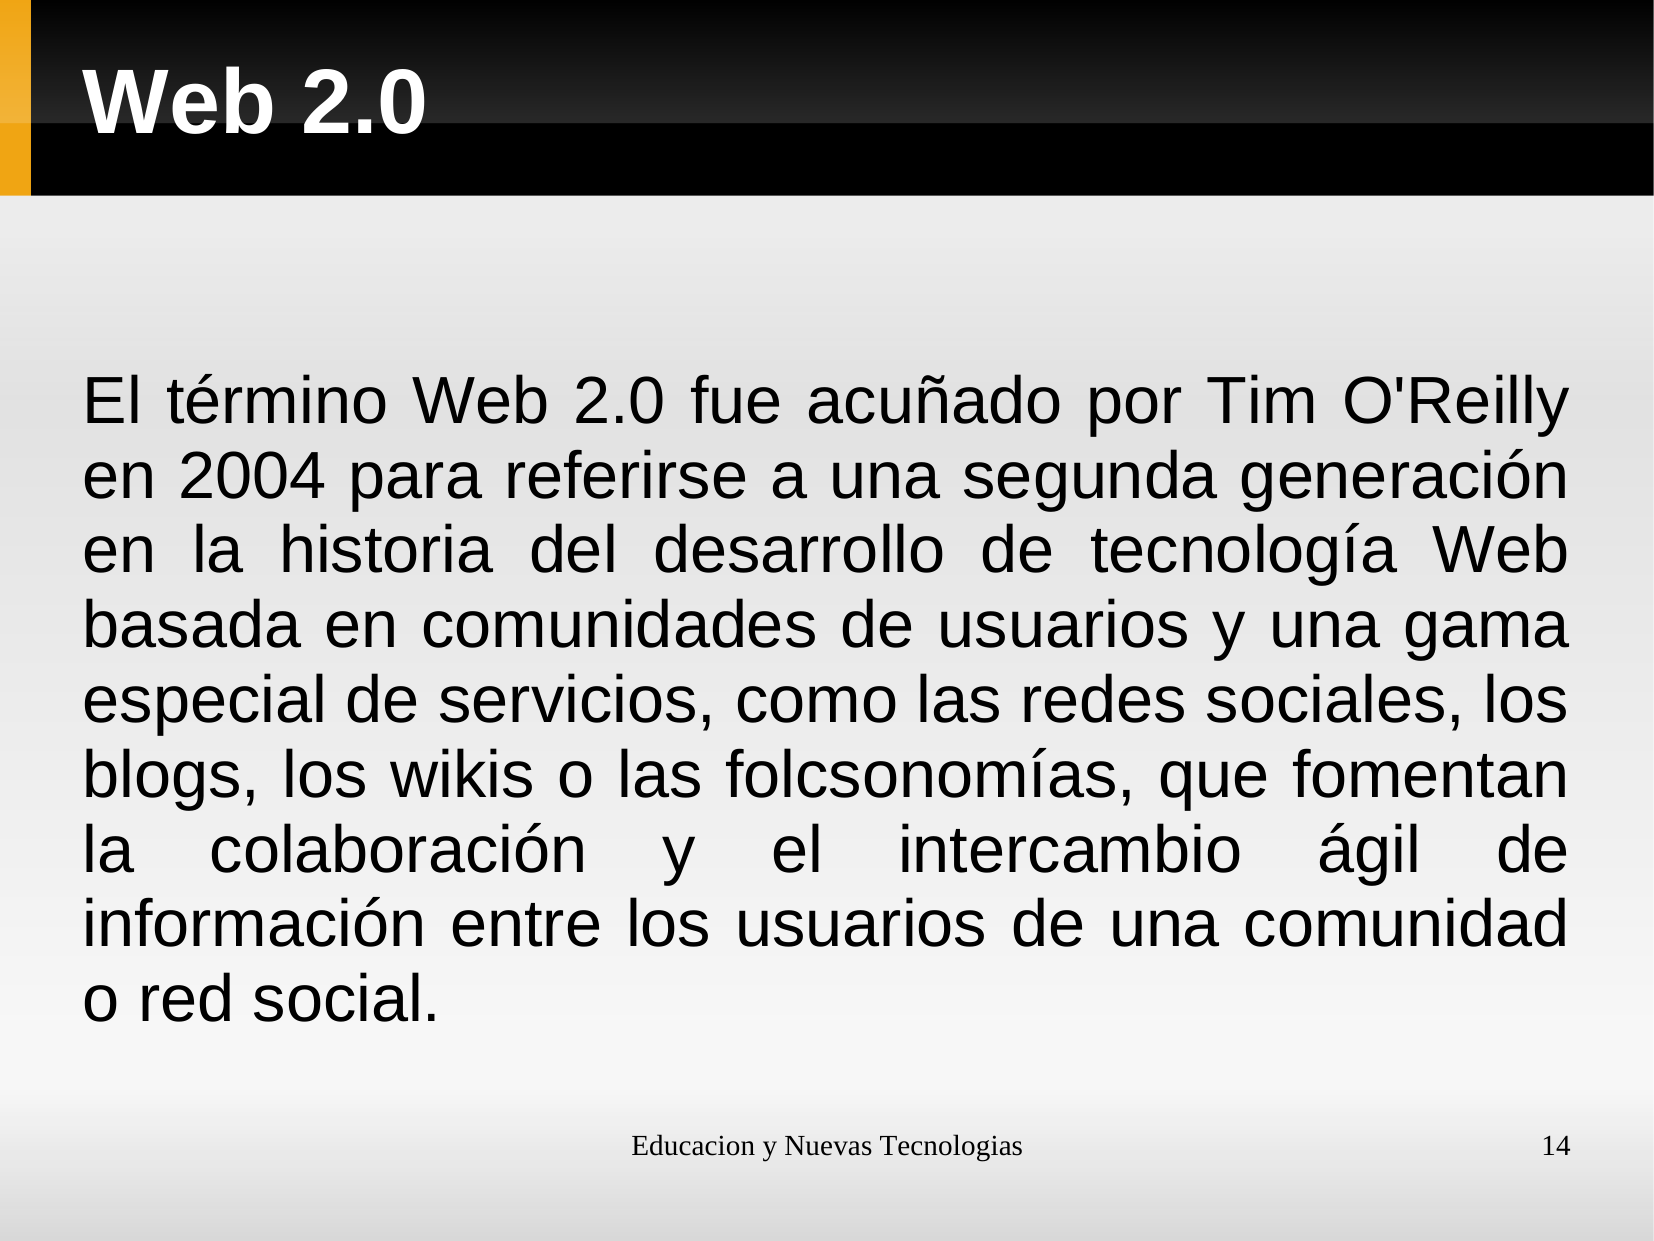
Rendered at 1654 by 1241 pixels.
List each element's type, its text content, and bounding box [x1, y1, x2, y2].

subtitle El término Web 2.0 fue acuñado por Tim O'Reilly en 2004 para referirse a una segunda generación en la historia del desarrollo de tecnología Web basada en comunidades de usuarios y una gama especial de servicios, como las redes sociales, los blogs, los wikis o las folcsonomías, que fomentan la colaboración y el intercambio ágil de información entre los usuarios de una comunidad o red social. [82, 297, 1571, 1102]
title Web 2.0 [82, 50, 1571, 256]
picture [0, 0, 1654, 1241]
